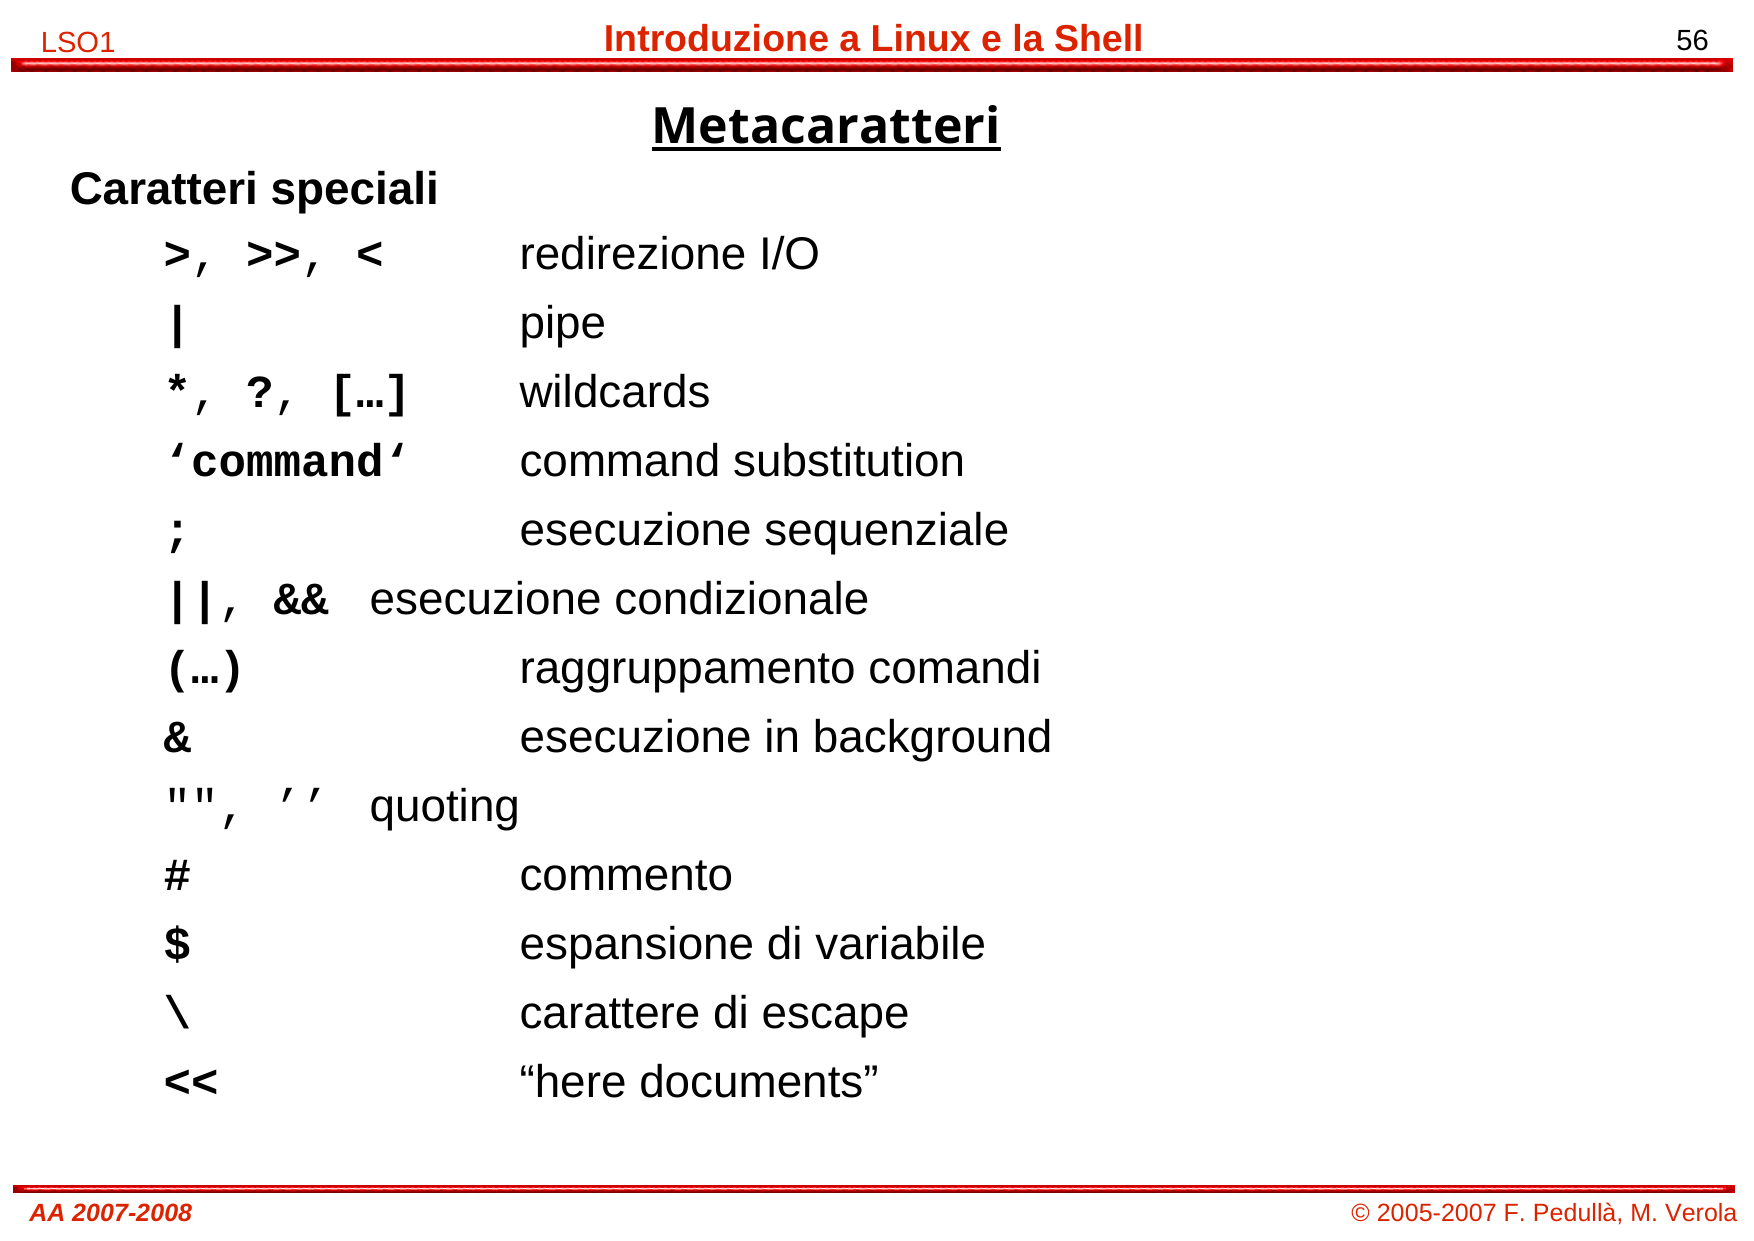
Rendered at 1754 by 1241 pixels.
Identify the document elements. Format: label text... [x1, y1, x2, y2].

picture [13, 1185, 1735, 1193]
list Caratteri speciali >, >>, < redirezione I/O | pipe *, ?, […] wildcards ‘command‘ command substitution ; esecuzione sequenziale ||, && esecuzione condizionale (…) raggruppamento comandi & esecuzione in background "", ’’ quoting # commento $ espansione di variabile \ carattere di escape << “here documents” [55, 151, 1599, 1148]
picture [11, 58, 1733, 72]
title Metacaratteri [627, 78, 1026, 151]
